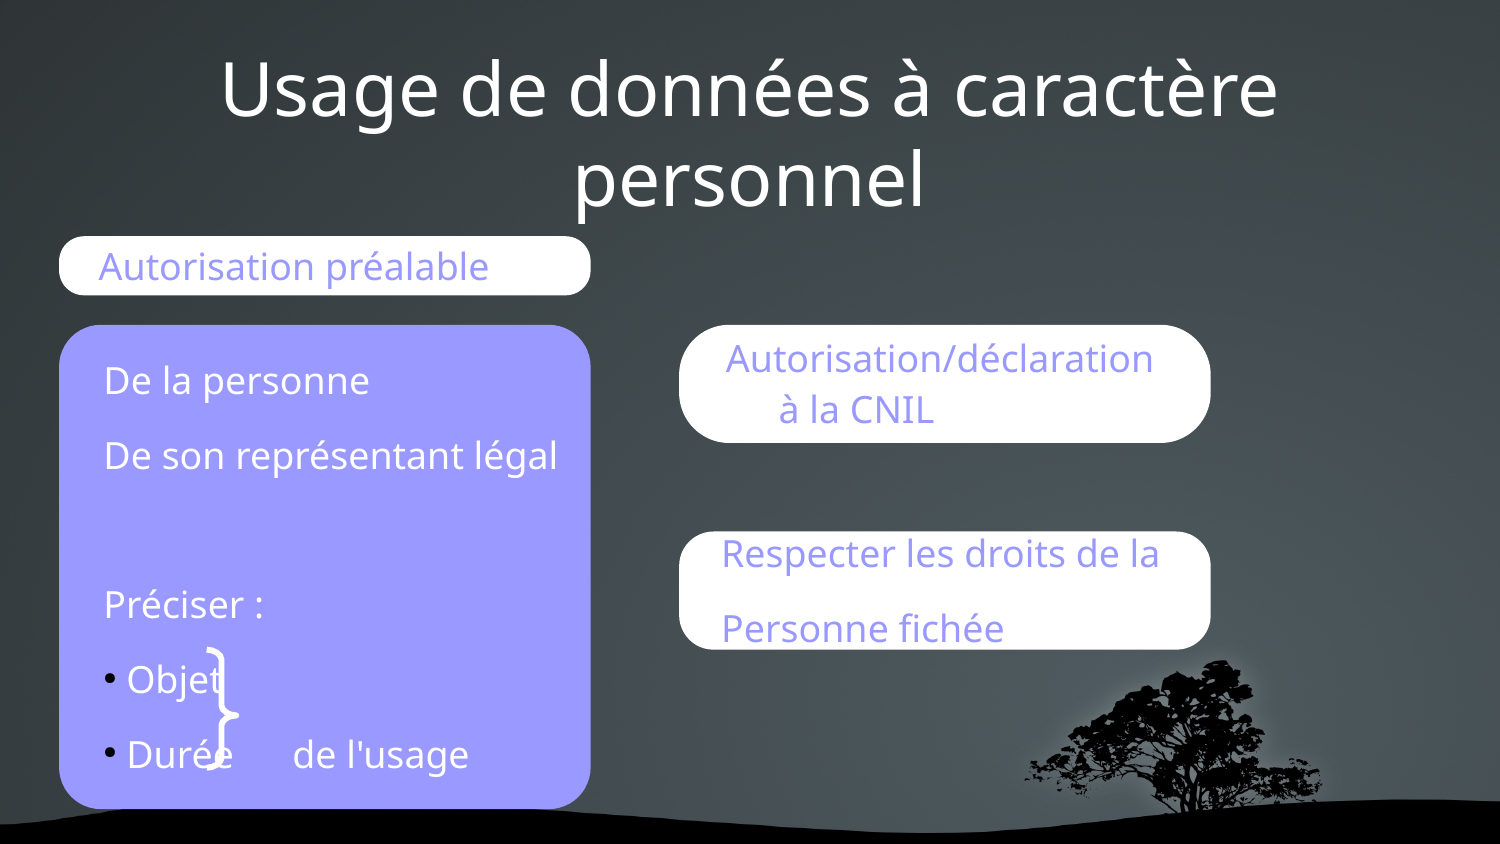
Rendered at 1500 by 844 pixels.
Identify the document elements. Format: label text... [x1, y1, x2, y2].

text_box Autorisation/déclaration à la CNIL [679, 324, 1211, 443]
text_box Usage de données à caractère personnel [75, 33, 1425, 175]
text_box Autorisation préalable [59, 236, 591, 296]
picture [0, 0, 1500, 844]
text_box Respecter les droits de la Personne fichée [679, 531, 1211, 650]
text_box De la personne De son représentant légal Préciser : Objet Durée de l'usage [59, 324, 591, 810]
